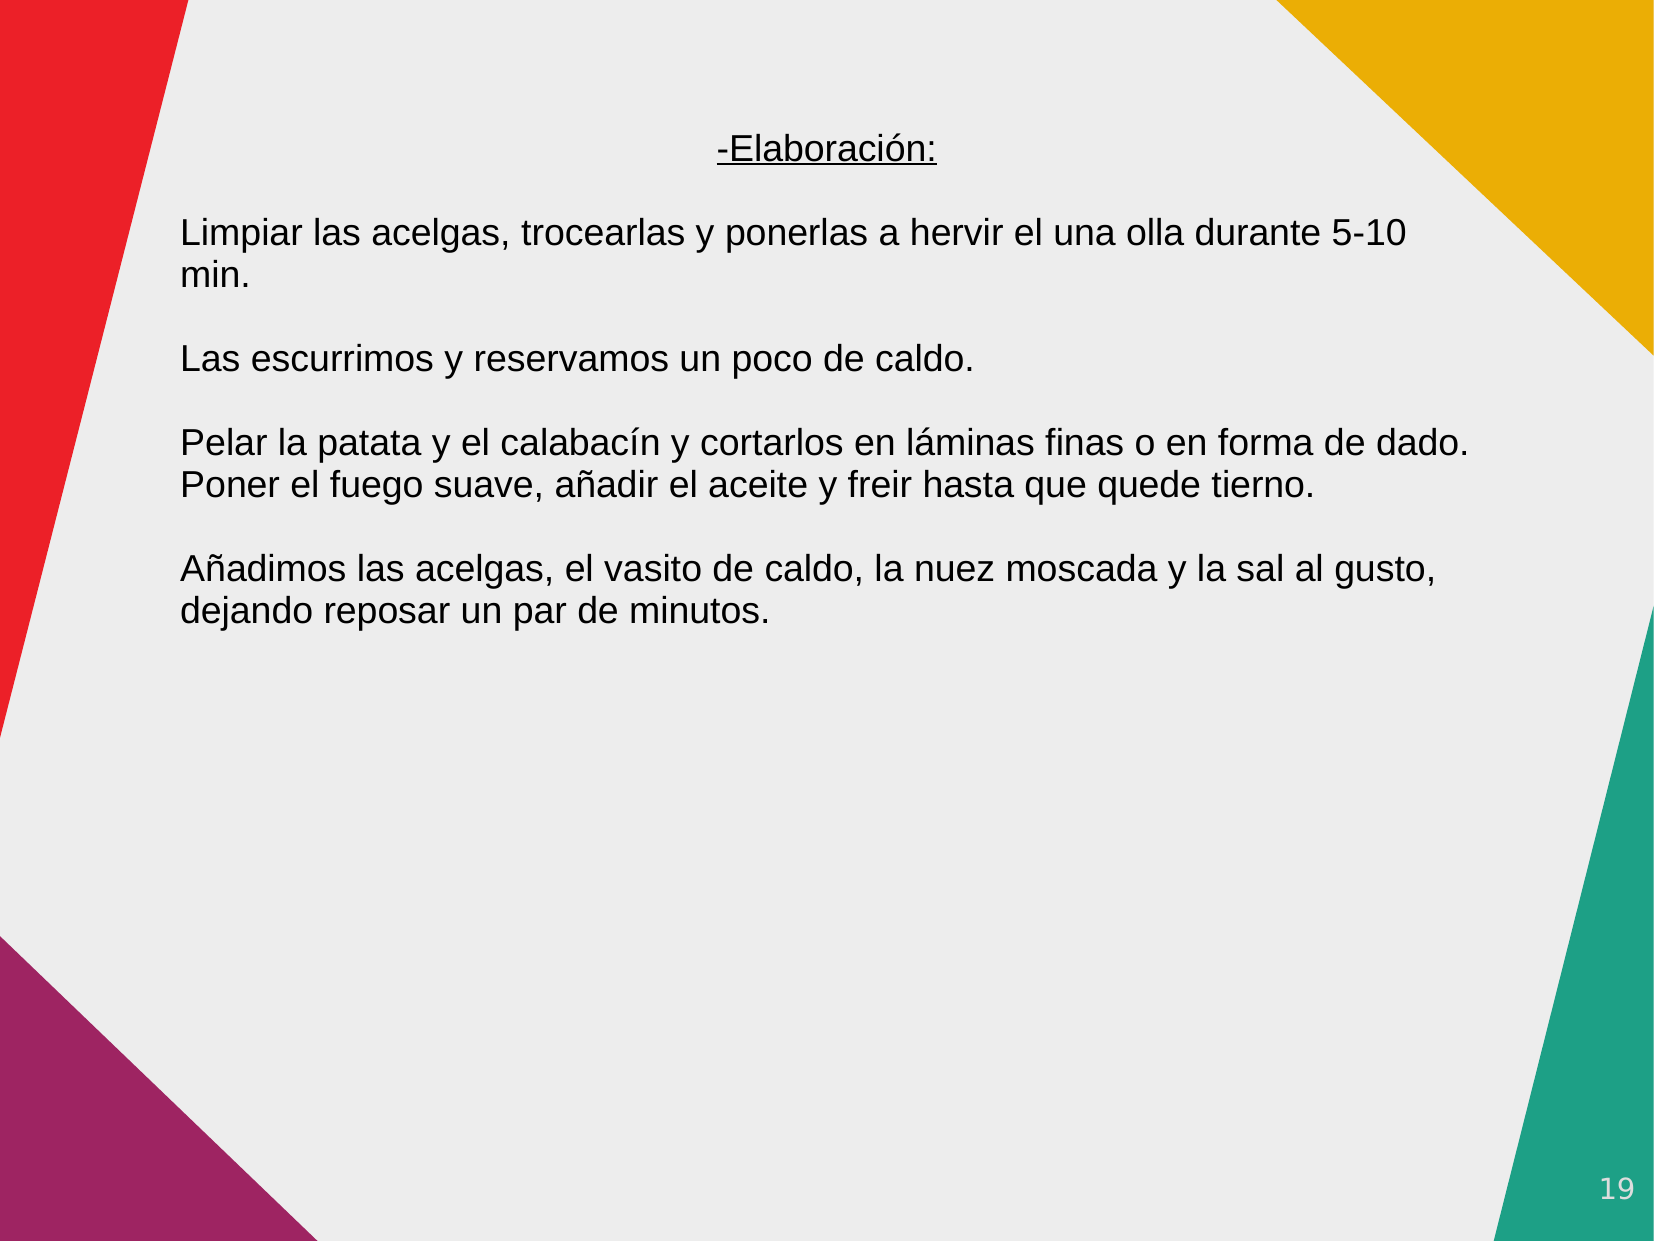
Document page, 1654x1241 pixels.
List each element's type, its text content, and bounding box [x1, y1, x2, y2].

text_box -Elaboración: Limpiar las acelgas, trocearlas y ponerlas a hervir el una olla durante 5-10 min. Las escurrimos y reservamos un poco de caldo. Pelar la patata y el calabacín y cortarlos en láminas finas o en forma de dado. Poner el fuego suave, añadir el aceite y freir hasta que quede tierno. Añadimos las acelgas, el vasito de caldo, la nuez moscada y la sal al gusto, dejando reposar un par de minutos. [165, 119, 1489, 745]
